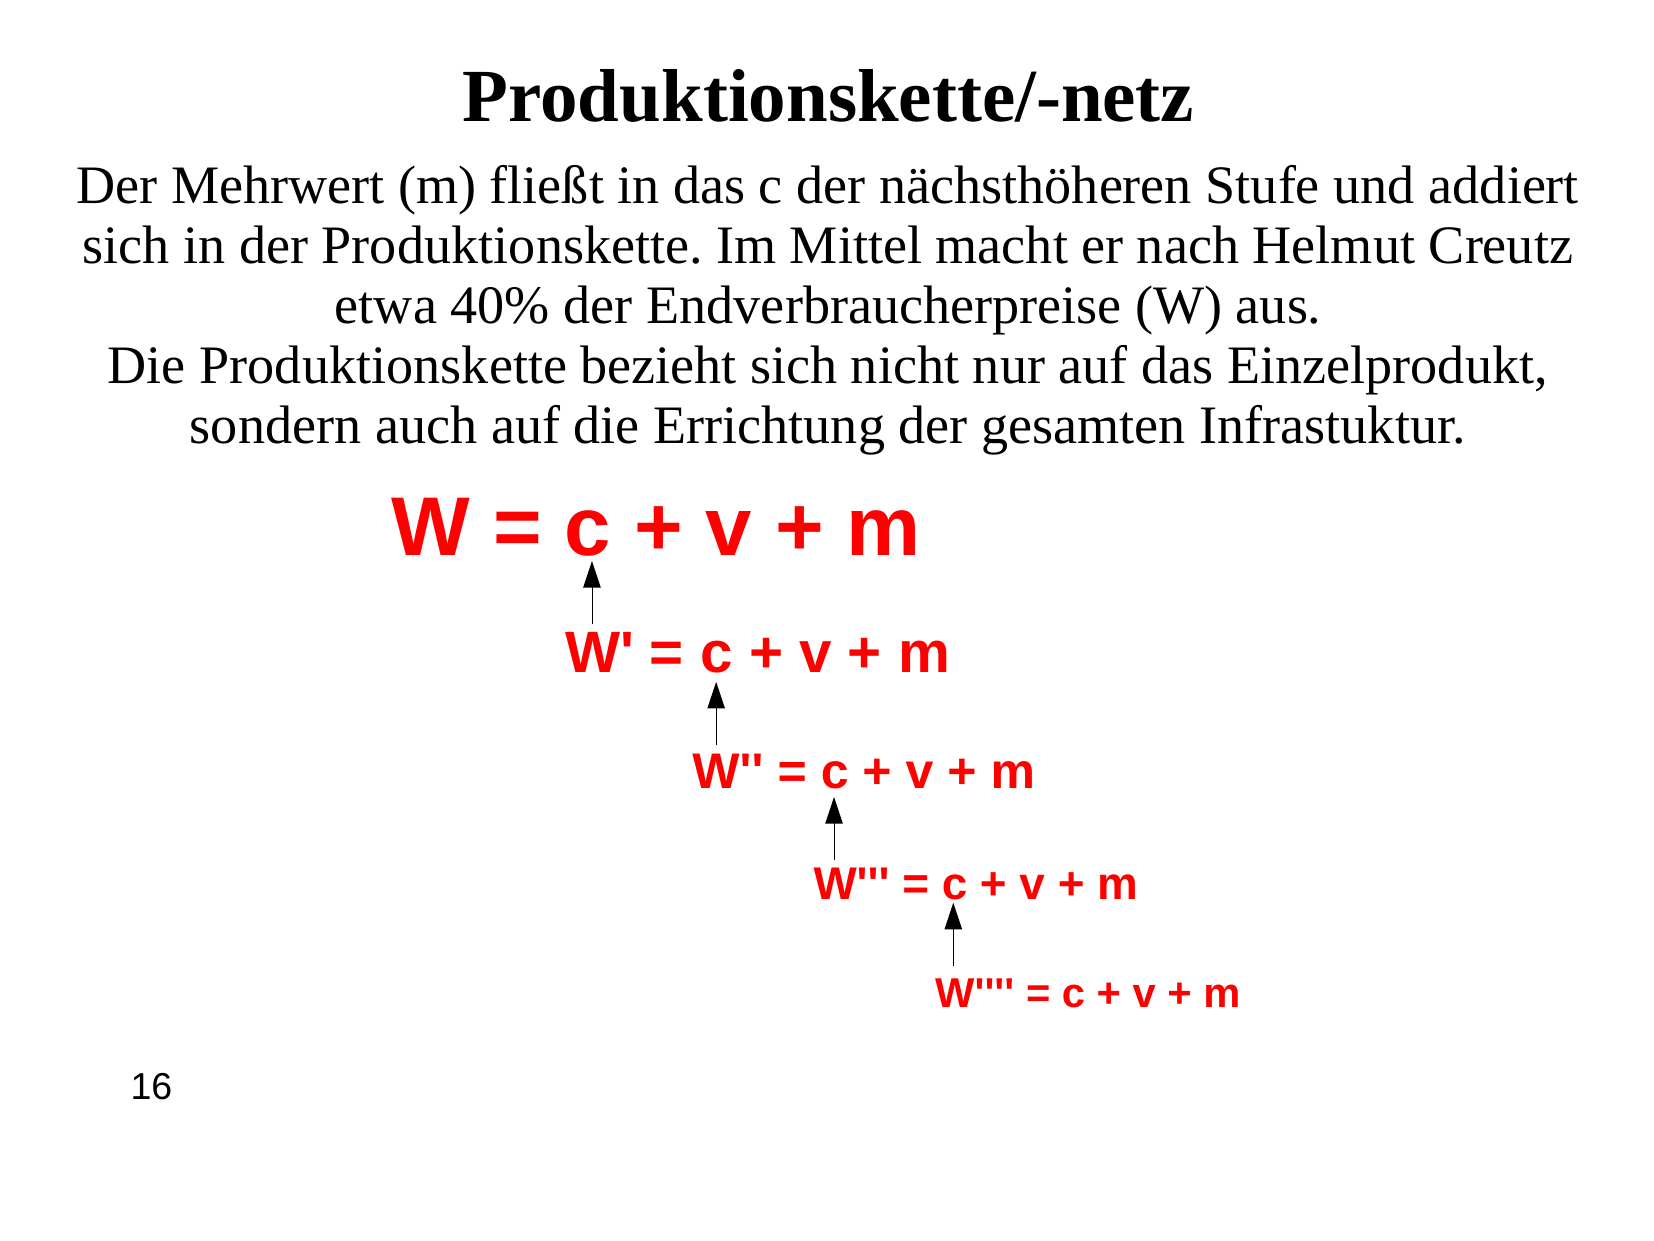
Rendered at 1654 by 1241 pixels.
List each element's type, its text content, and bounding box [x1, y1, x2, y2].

text_box W = c + v + m [376, 472, 999, 597]
text_box Produktionskette/-netz Der Mehrwert (m) fließt in das c der nächsthöheren Stufe und addiert sich in der Produktionskette. Im Mittel macht er nach Helmut Creutz etwa 40% der Endverbraucherpreise (W) aus. Die Produktionskette bezieht sich nicht nur auf das Einzelprodukt, sondern auch auf die Errichtung der gesamten Infrastuktur. [56, 47, 1602, 463]
text_box W'''' = c + v + m [920, 962, 1256, 1029]
text_box W''' = c + v + m [798, 850, 1154, 922]
text_box W'' = c + v + m [677, 735, 1051, 807]
text_box <Nummer> [115, 1057, 334, 1128]
text_box W' = c + v + m [550, 612, 966, 700]
